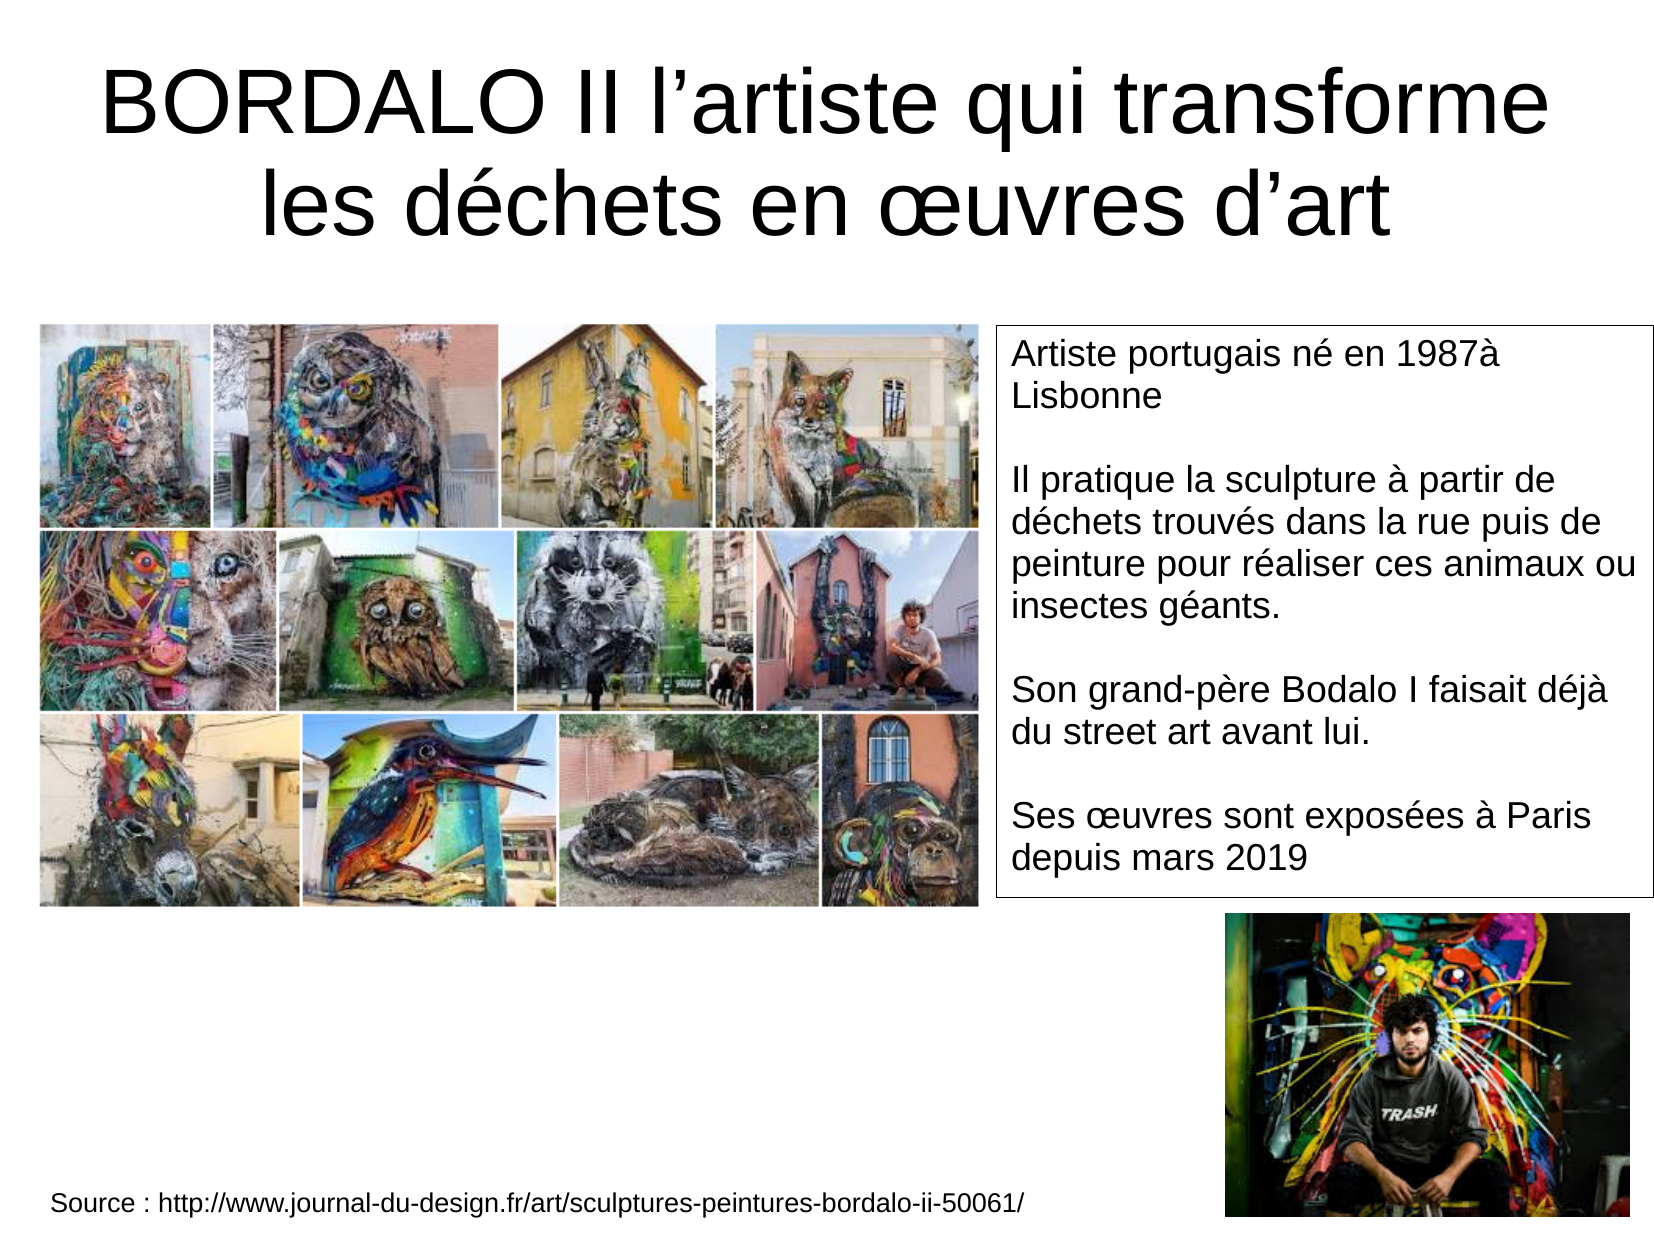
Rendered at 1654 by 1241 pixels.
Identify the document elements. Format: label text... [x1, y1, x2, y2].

title BORDALO II l’artiste qui transforme les déchets en œuvres d’art [82, 49, 1571, 257]
picture [23, 312, 985, 910]
text_box Source : http://www.journal-du-design.fr/art/sculptures-peintures-bordalo-ii-50061/ [35, 1181, 1607, 1227]
picture [1225, 913, 1630, 1217]
text_box Artiste portugais né en 1987à Lisbonne Il pratique la sculpture à partir de déchets trouvés dans la rue puis de peinture pour réaliser ces animaux ou insectes géants. Son grand-père Bodalo I faisait déjà du street art avant lui. Ses œuvres sont exposées à Paris depuis mars 2019 [996, 325, 1654, 898]
